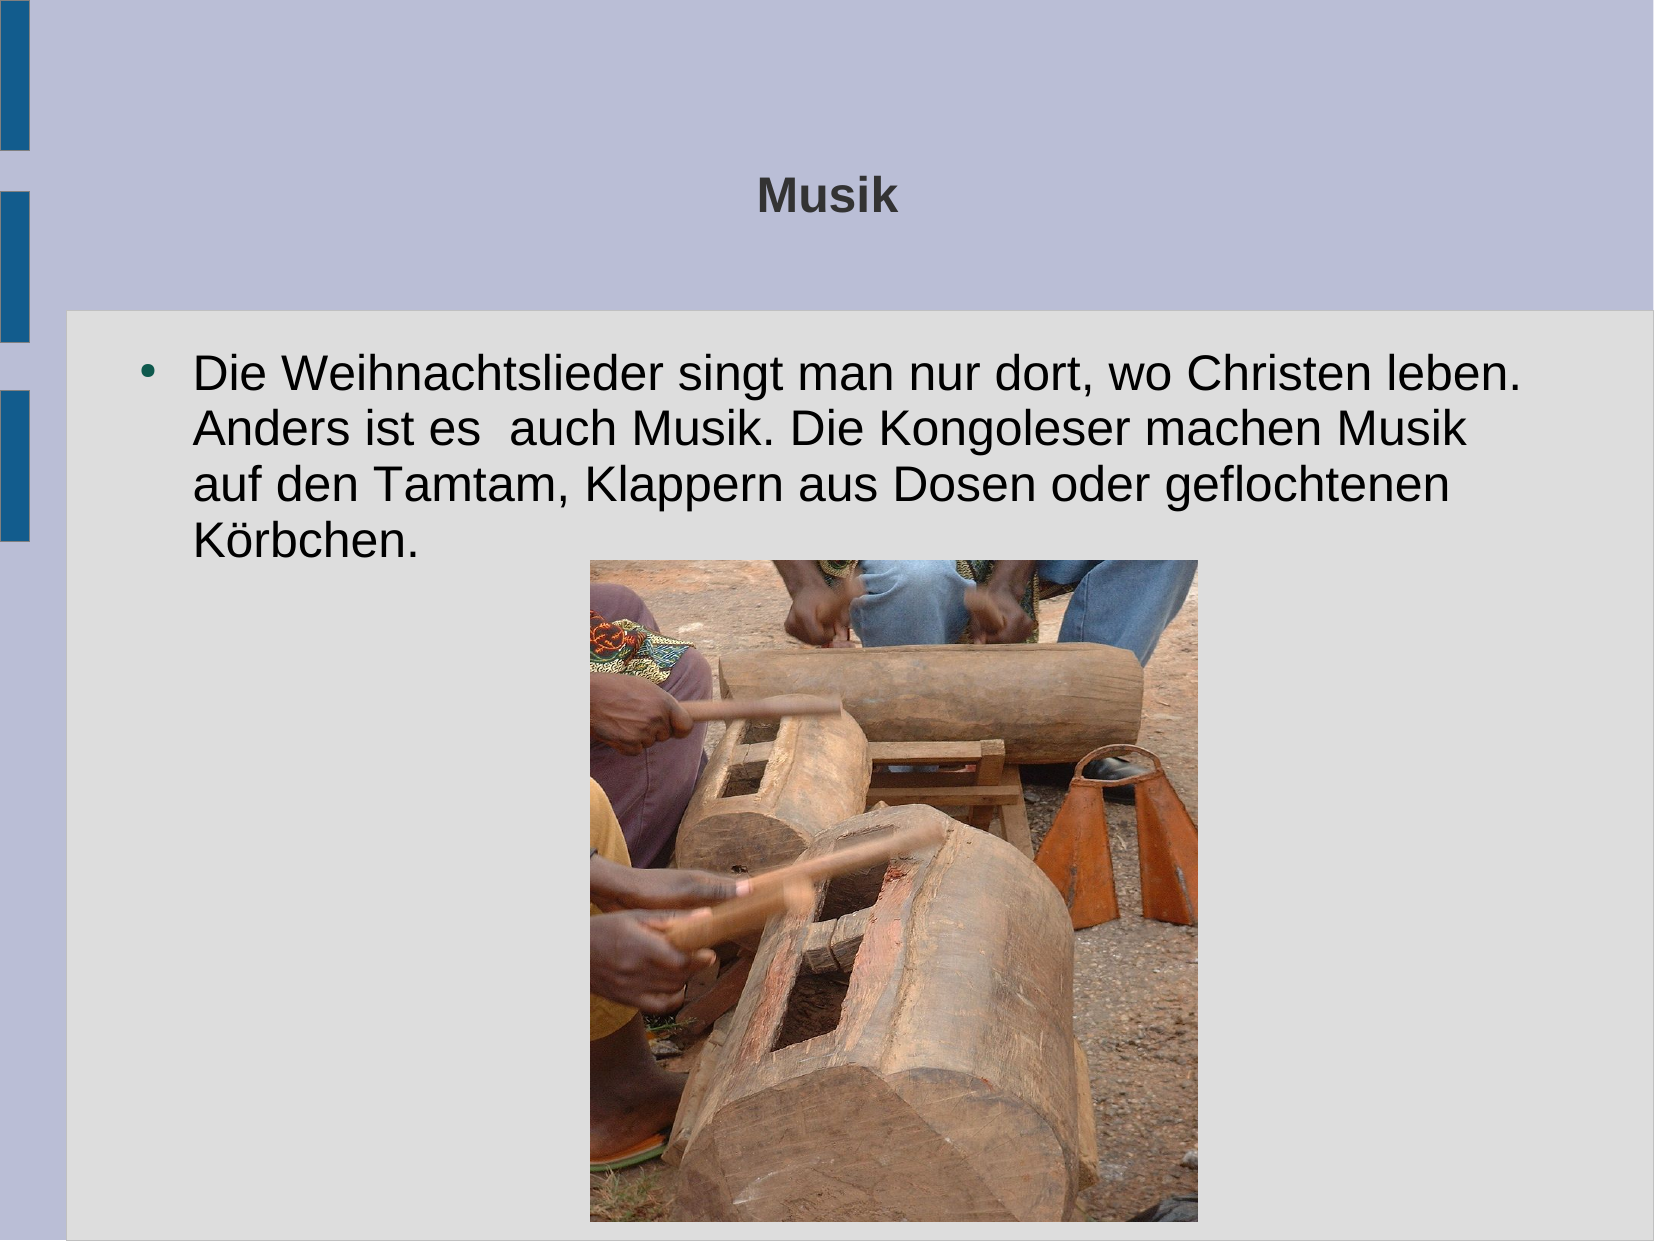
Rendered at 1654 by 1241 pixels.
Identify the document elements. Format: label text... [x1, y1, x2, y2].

picture [590, 560, 1198, 1222]
title Musik [121, 91, 1534, 299]
list Die Weihnachtslieder singt man nur dort, wo Christen leben. Anders ist es auch Musik. Die Kongoleser machen Musik auf den Tamtam, Klappern aus Dosen oder geflochtenen Körbchen. [121, 344, 1534, 1164]
